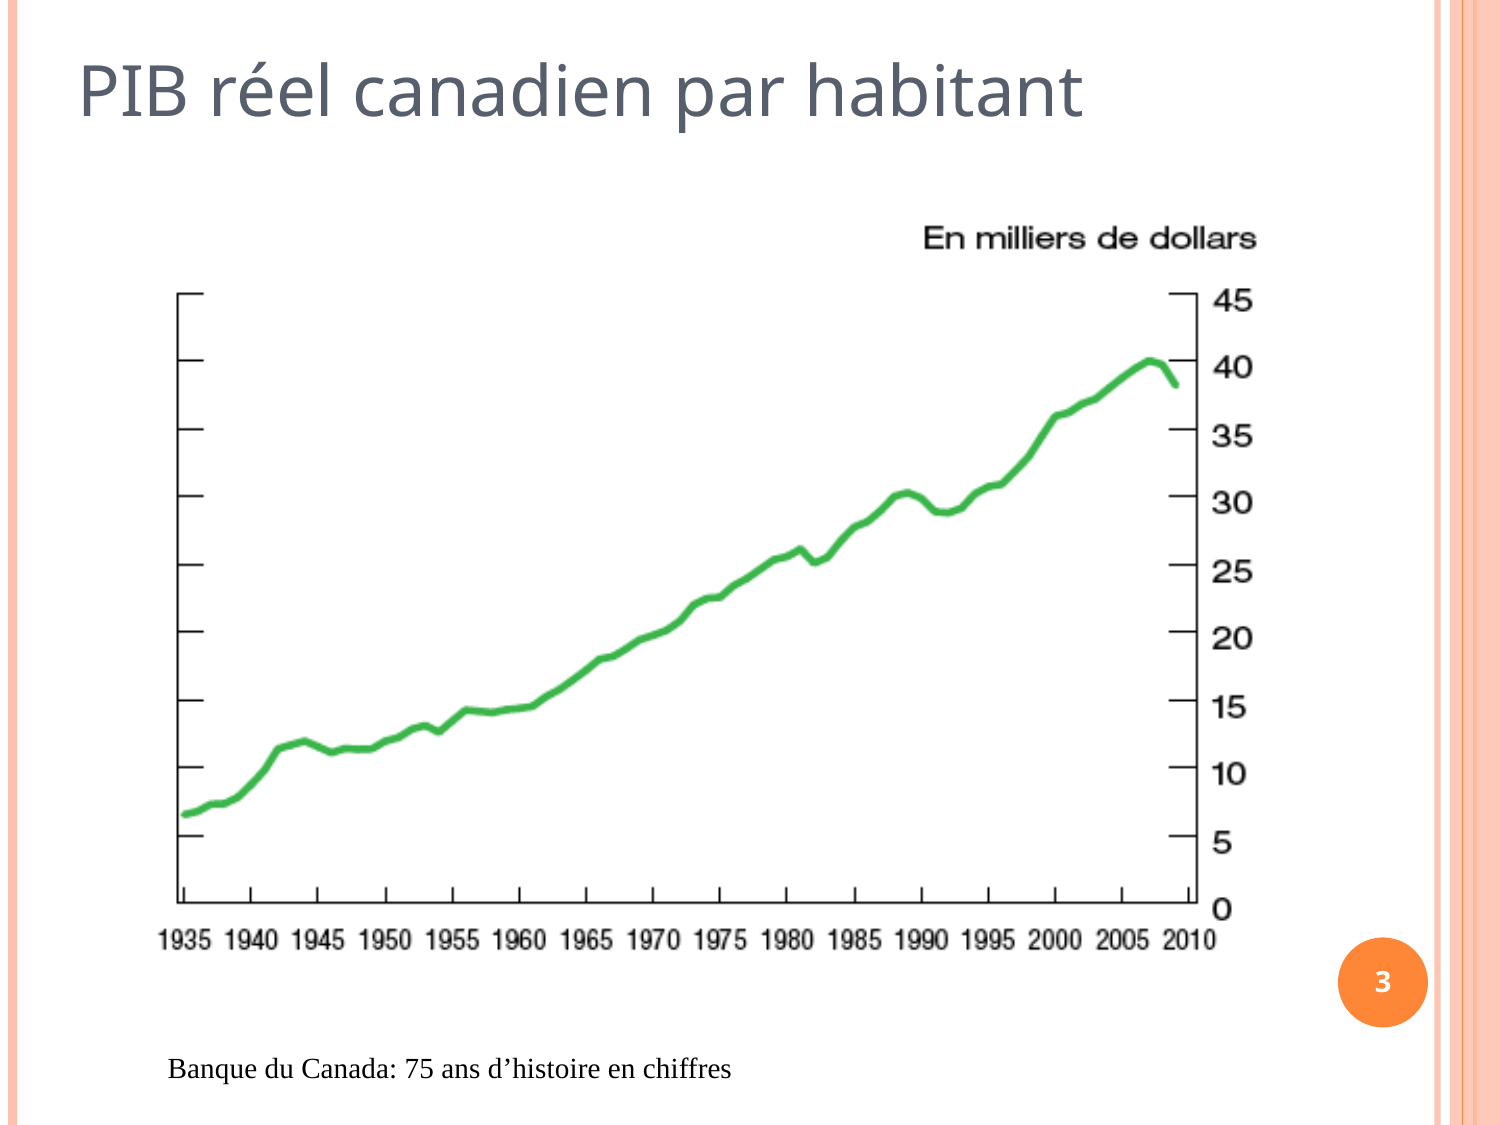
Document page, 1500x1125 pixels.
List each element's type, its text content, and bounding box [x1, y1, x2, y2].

title PIB réel canadien par habitant [62, 37, 1450, 138]
picture [125, 166, 1334, 1042]
slide_number <numéro> [1334, 940, 1434, 1027]
text_box Banque du Canada: 75 ans d’histoire en chiffres [152, 1041, 748, 1092]
